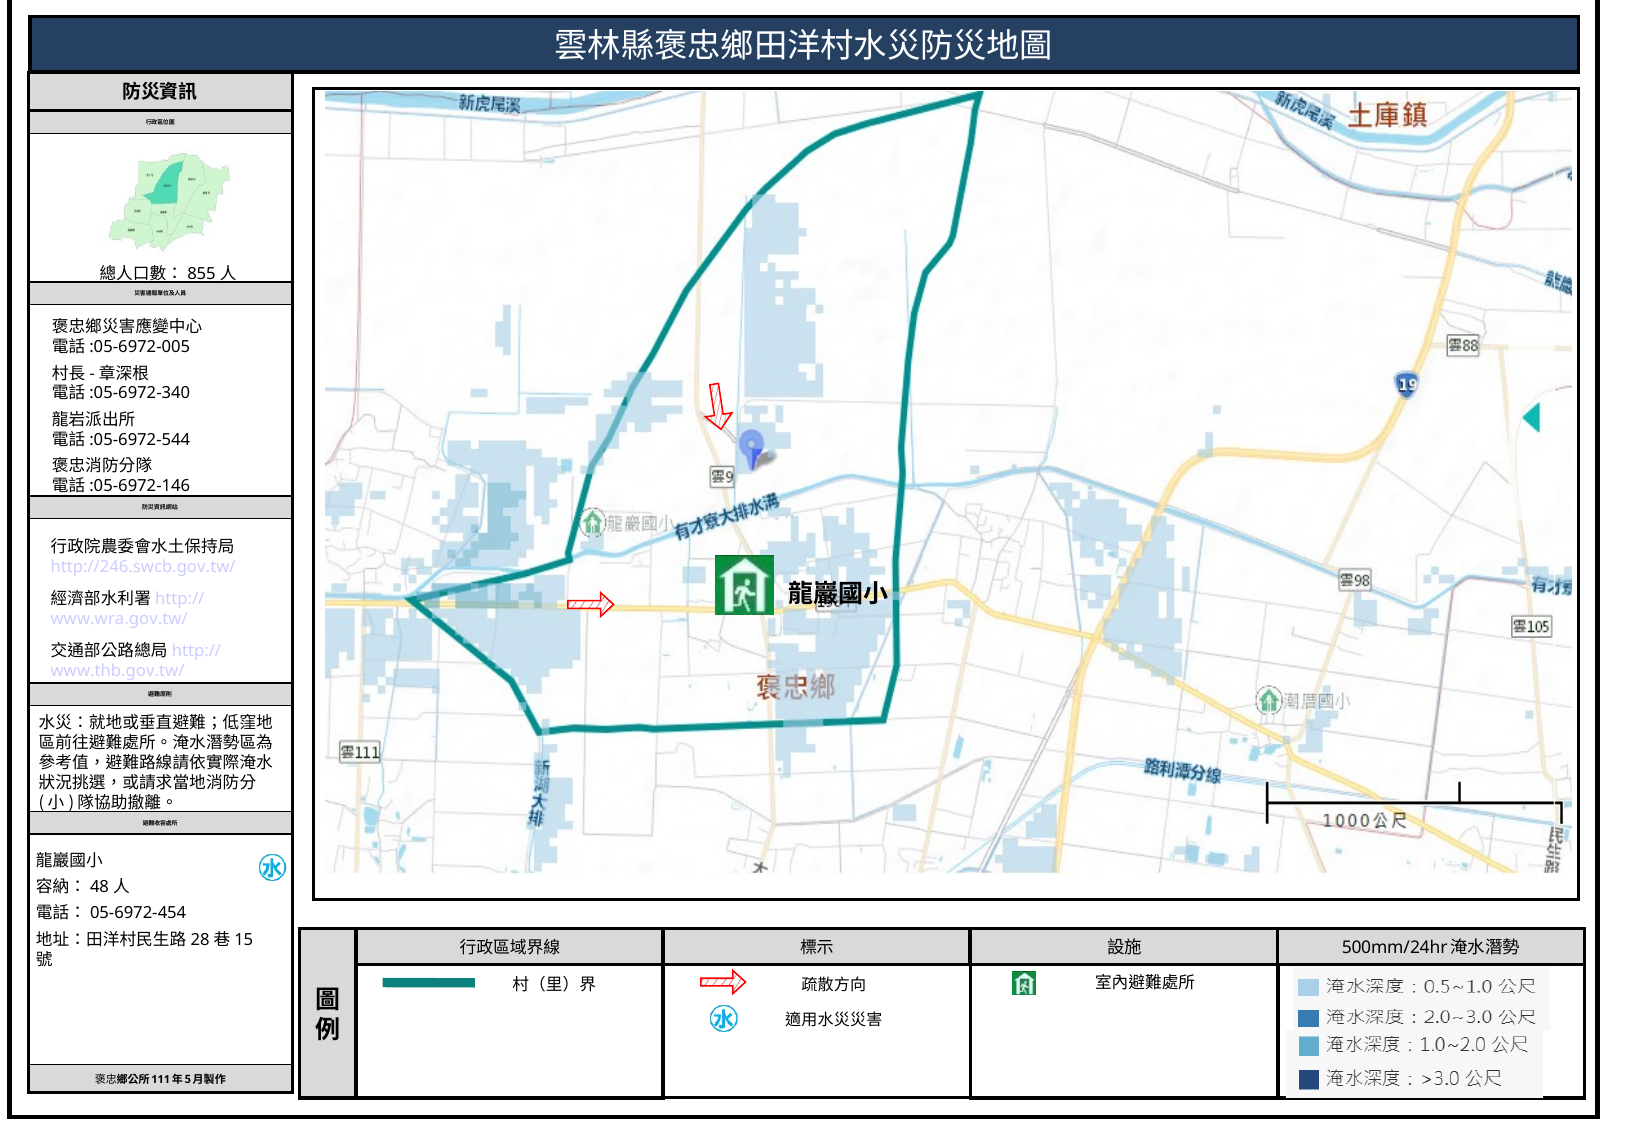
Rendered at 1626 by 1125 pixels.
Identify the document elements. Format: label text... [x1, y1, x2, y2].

text_box 總人口數：855人 [68, 255, 268, 291]
text_box 褒忠鄉災害應變中心 電話:05-6972-005 村長-章深根 電話:05-6972-340 龍岩派出所 電話:05-6972-544 褒忠消防分隊 電話:05-6972-146 [37, 308, 301, 503]
text_box 村（里）界 [414, 966, 695, 1002]
text_box 避難收容處所 [30, 820, 291, 835]
text_box 災害通報單位及人員 [30, 281, 291, 305]
picture [80, 148, 258, 256]
text_box 標示 [664, 930, 970, 965]
text_box 設施 [970, 928, 1277, 965]
text_box 褒忠鄉公所111年5月製作 [30, 1064, 291, 1091]
text_box 500mm/24hr淹水潛勢 [1277, 928, 1585, 965]
text_box 龍巖國小 容納：48人 電話：05-6972-454 地址：田洋村民生路28巷15號 [21, 842, 285, 977]
text_box 雲林縣褒忠鄉田洋村水災防災地圖 [29, 16, 1579, 73]
text_box 行政區位圖 [30, 110, 291, 134]
text_box 行政院農委會水土保持局http://246.swcb.gov.tw/ 經濟部水利署http://www.wra.gov.tw/ 交通部公路總局http://www.thb.gov.tw/ [35, 527, 303, 688]
text_box 水災：就地或垂直避難；低窪地區前往避難處所。淹水潛勢區為參考值，避難路線請依實際淹水狀況挑選，或請求當地消防分(小)隊協助撤離。 [23, 704, 301, 820]
picture [1285, 967, 1551, 1098]
text_box [700, 970, 746, 994]
text_box 避難原則 [30, 683, 291, 704]
text_box 防災資訊 [30, 74, 291, 110]
text_box [567, 592, 614, 617]
text_box 防災資訊網站 [30, 495, 291, 519]
text_box 龍巖國小 [773, 570, 928, 616]
text_box 行政區域界線 [356, 930, 664, 965]
text_box 室內避難處所 [994, 965, 1297, 1001]
picture [325, 91, 1572, 887]
text_box 疏散方向 [695, 966, 974, 1000]
text_box 圖例 [301, 930, 356, 1096]
text_box [705, 383, 732, 430]
picture [257, 852, 288, 882]
text_box 適用水災災害 [694, 1000, 974, 1036]
picture [708, 1003, 739, 1033]
